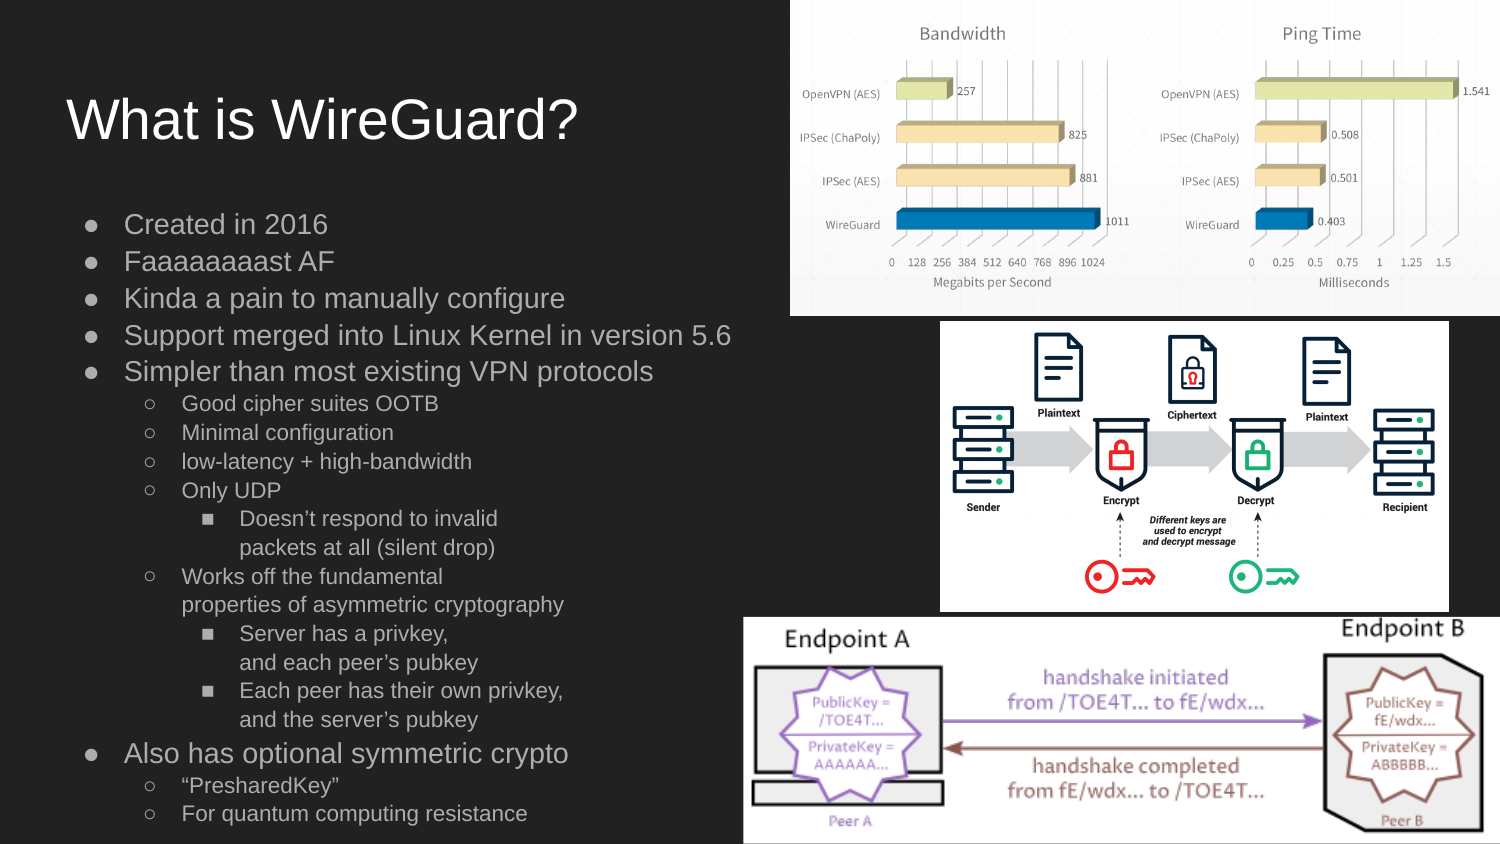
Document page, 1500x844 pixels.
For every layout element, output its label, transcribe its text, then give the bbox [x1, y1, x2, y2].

picture [790, 0, 1500, 316]
list Created in 2016 Faaaaaaaast AF Kinda a pain to manually configure Support merged into Linux Kernel in version 5.6 Simpler than most existing VPN protocols Good cipher suites OOTB Minimal configuration low-latency + high-bandwidth Only UDP Doesn’t respond to invalid packets at all (silent drop) Works off the fundamental properties of asymmetric cryptography Server has a privkey, and each peer’s pubkey Each peer has their own privkey, and the server’s pubkey Also has optional symmetric crypto “PresharedKey” For quantum computing resistance [51, 189, 1449, 844]
text_box [1494, 616, 1500, 844]
picture [743, 321, 1494, 844]
title What is WireGuard? [51, 72, 790, 167]
